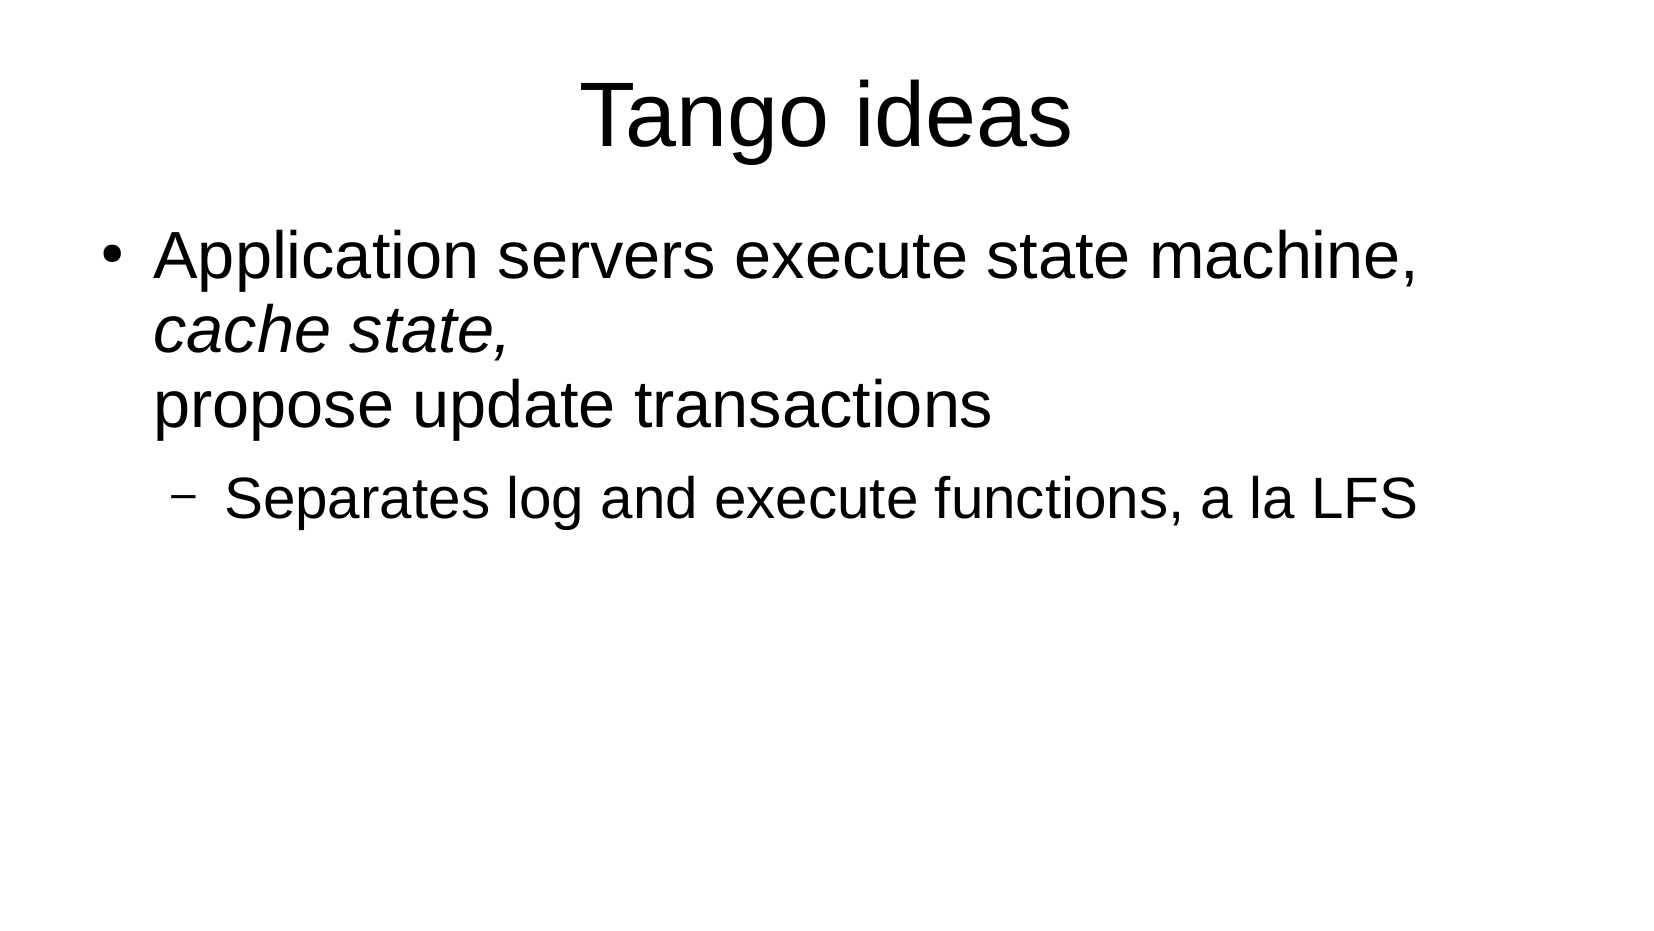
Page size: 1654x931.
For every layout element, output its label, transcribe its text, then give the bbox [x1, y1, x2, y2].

list Application servers execute state machine, cache state, propose update transactions Separates log and execute functions, a la LFS [82, 217, 1571, 758]
title Tango ideas [82, 37, 1571, 193]
